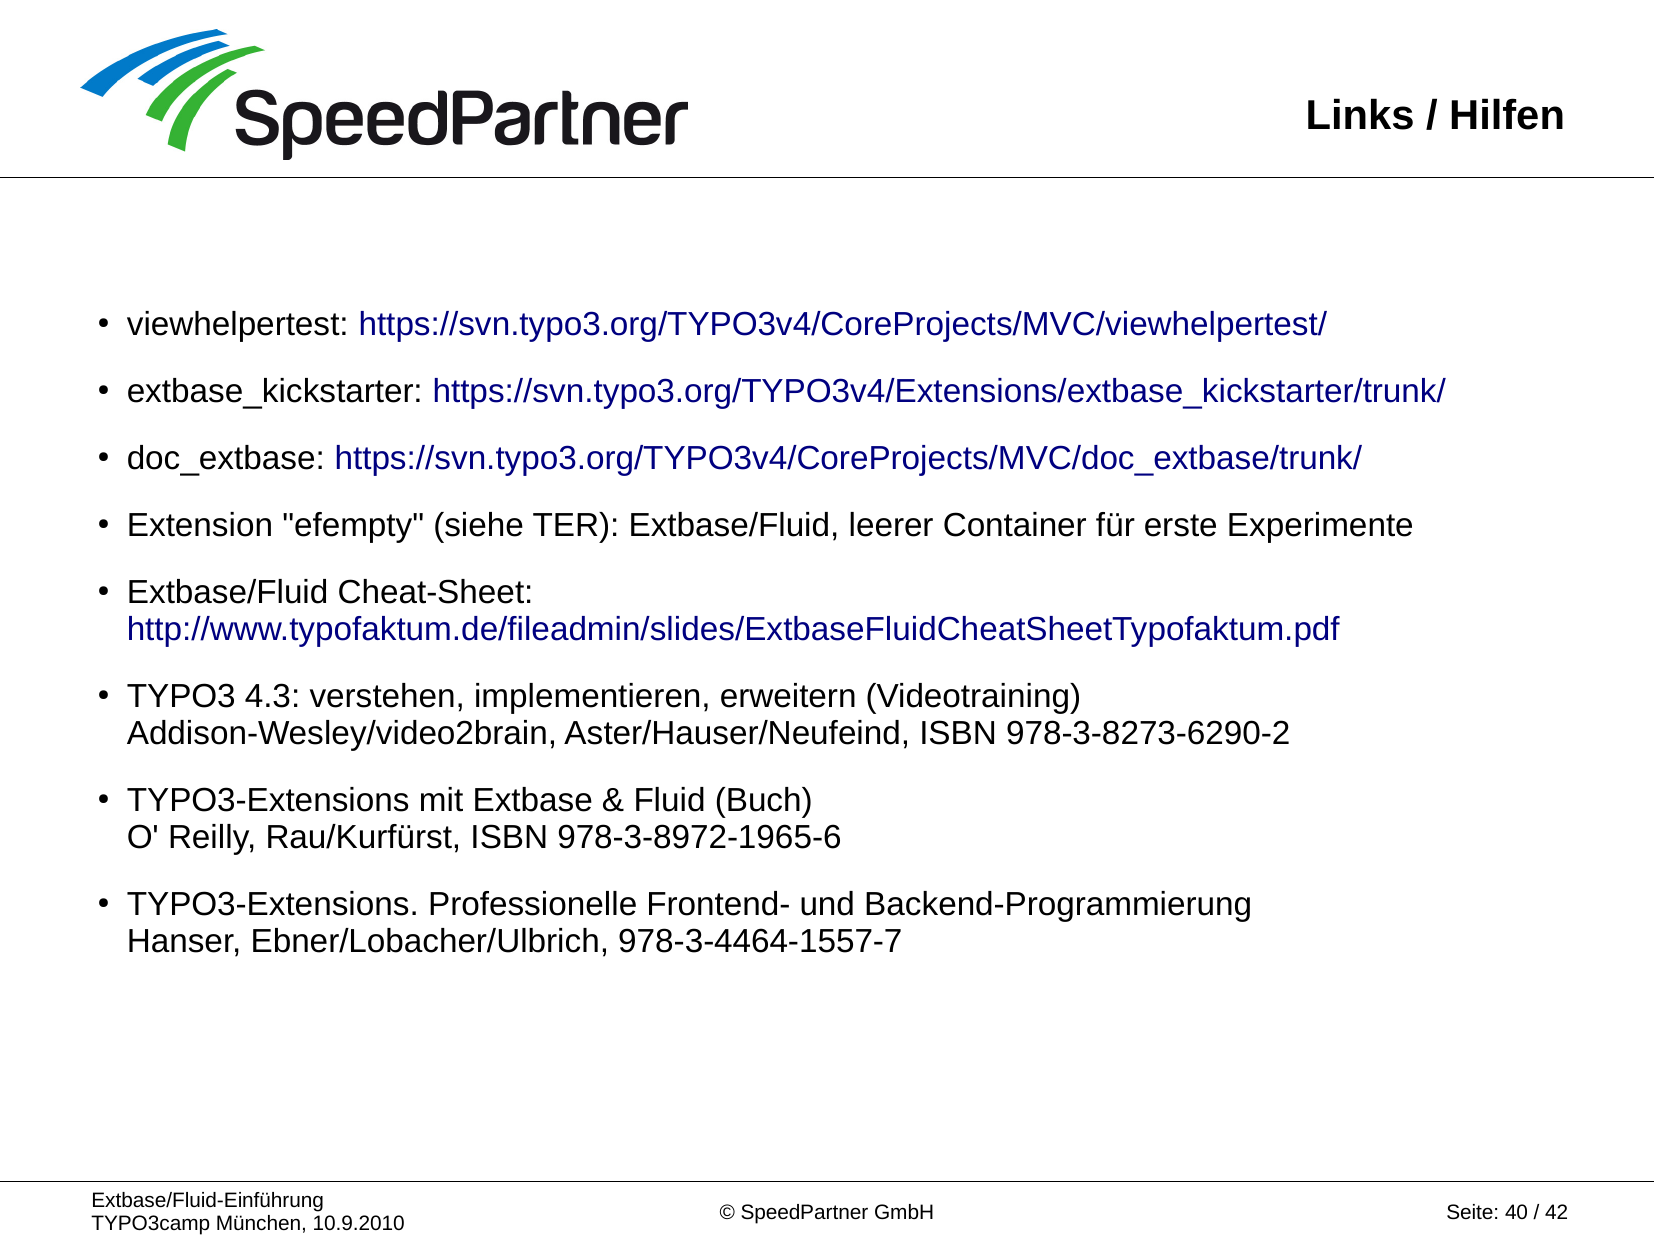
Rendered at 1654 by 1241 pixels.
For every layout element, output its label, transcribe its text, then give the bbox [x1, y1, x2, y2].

picture [80, 29, 688, 160]
text_box viewhelpertest: https://svn.typo3.org/TYPO3v4/CoreProjects/MVC/viewhelpertest/ extbase_kickstarter: https://svn.typo3.org/TYPO3v4/Extensions/extbase_kickstarter/trunk/ doc_extbase: https://svn.typo3.org/TYPO3v4/CoreProjects/MVC/doc_extbase/trunk/ Extension "efempty" (siehe TER): Extbase/Fluid, leerer Container für erste Experimente Extbase/Fluid Cheat-Sheet: http://www.typofaktum.de/fileadmin/slides/ExtbaseFluidCheatSheetTypofaktum.pdf TYPO3 4.3: verstehen, implementieren, erweitern (Videotraining) Addison-Wesley/video2brain, Aster/Hauser/Neufeind, ISBN 978-3-8273-6290-2 TYPO3-Extensions mit Extbase & Fluid (Buch) O' Reilly, Rau/Kurfürst, ISBN 978-3-8972-1965-6 TYPO3-Extensions. Professionelle Frontend- und Backend-Programmierung Hanser, Ebner/Lobacher/Ulbrich, 978-3-4464-1557-7 [82, 253, 1565, 1152]
title Links / Hilfen [590, 70, 1565, 160]
